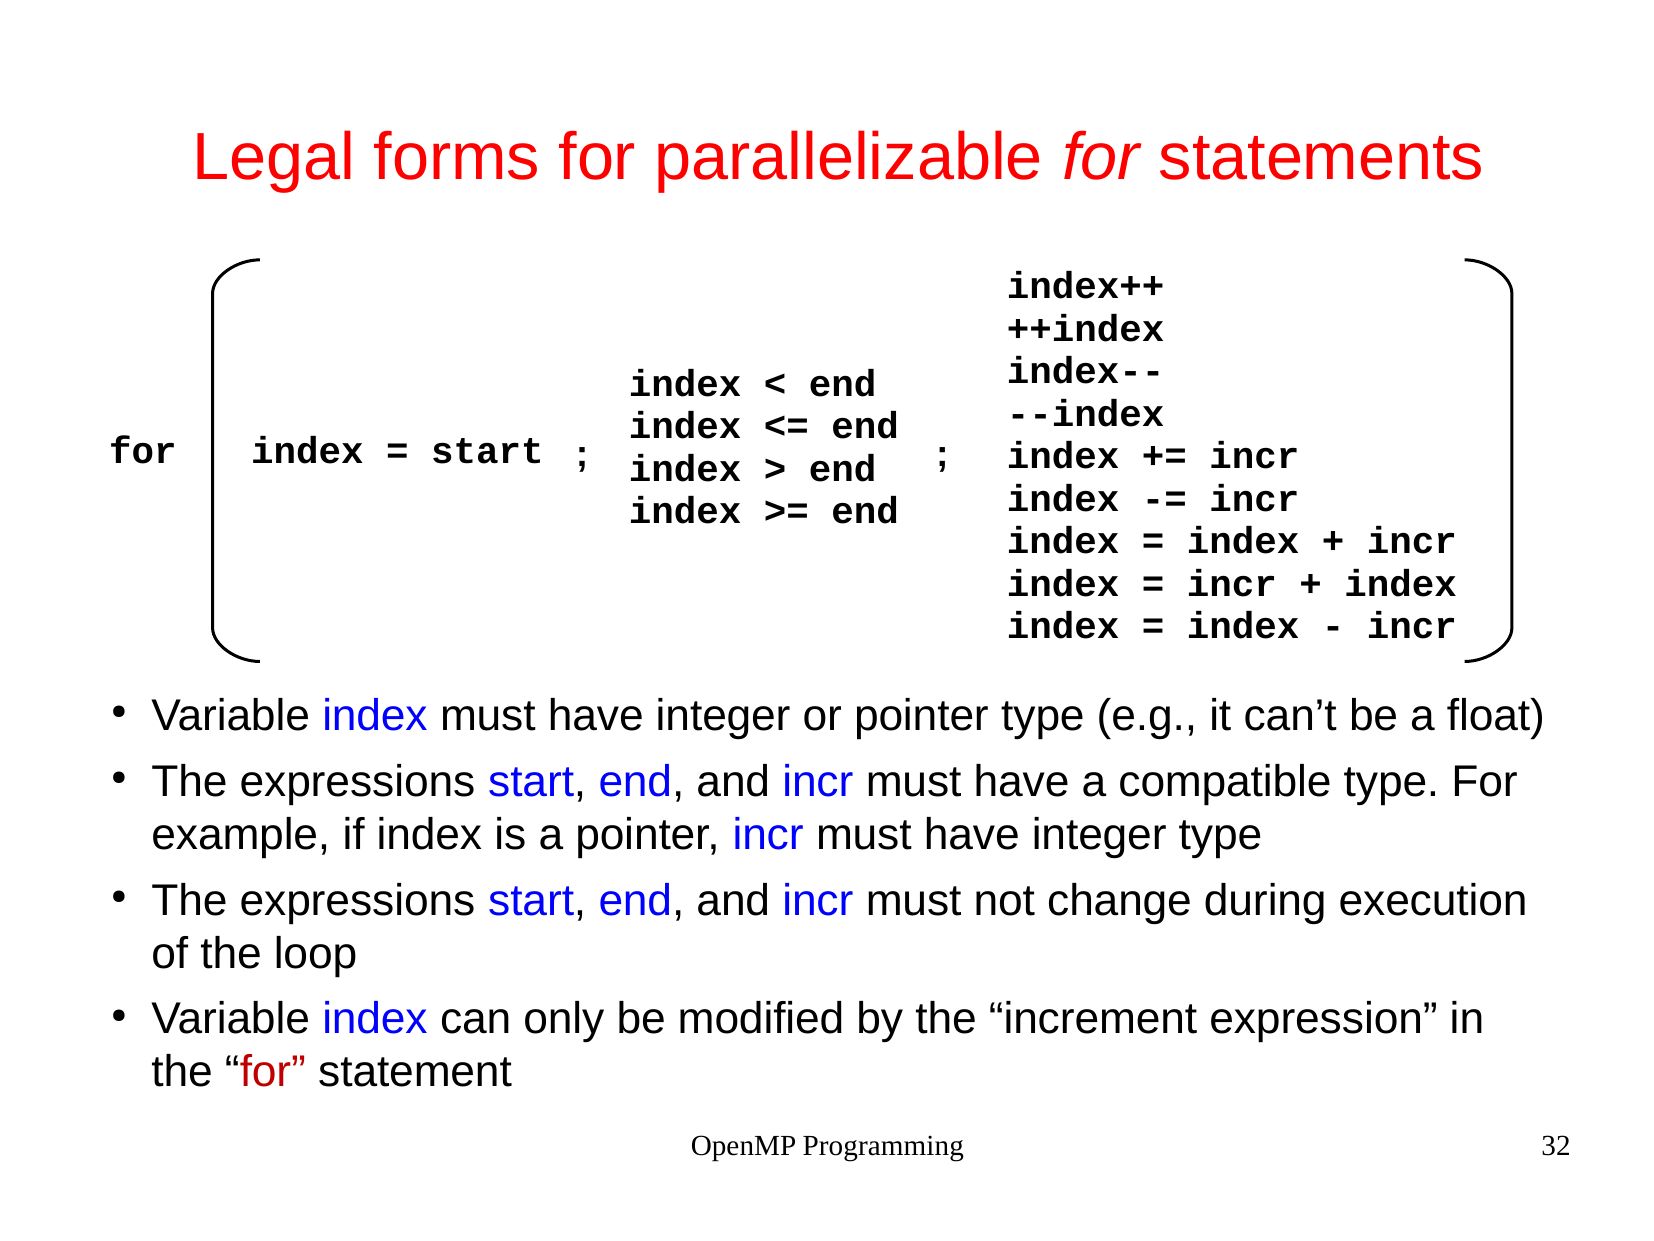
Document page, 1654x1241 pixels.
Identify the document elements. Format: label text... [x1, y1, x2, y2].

text_box index = start [236, 425, 559, 483]
text_box index < end index <= end index > end index >= end [614, 357, 922, 544]
text_box for [94, 425, 192, 483]
text_box index++ ++index index-- --index index += incr index -= incr index = index + incr index = incr + index index = index - incr [992, 259, 1489, 660]
list Variable index must have integer or pointer type (e.g., it can’t be a float) The expressions start, end, and incr must have a compatible type. For example, if index is a pointer, incr must have integer type The expressions start, end, and incr must not change during execution of the loop Variable index can only be modified by the “increment expression” in the “for” statement [82, 679, 1571, 1152]
text_box ; [921, 425, 969, 483]
text_box ; [561, 425, 609, 483]
title Legal forms for parallelizable for statements [82, 49, 1571, 257]
